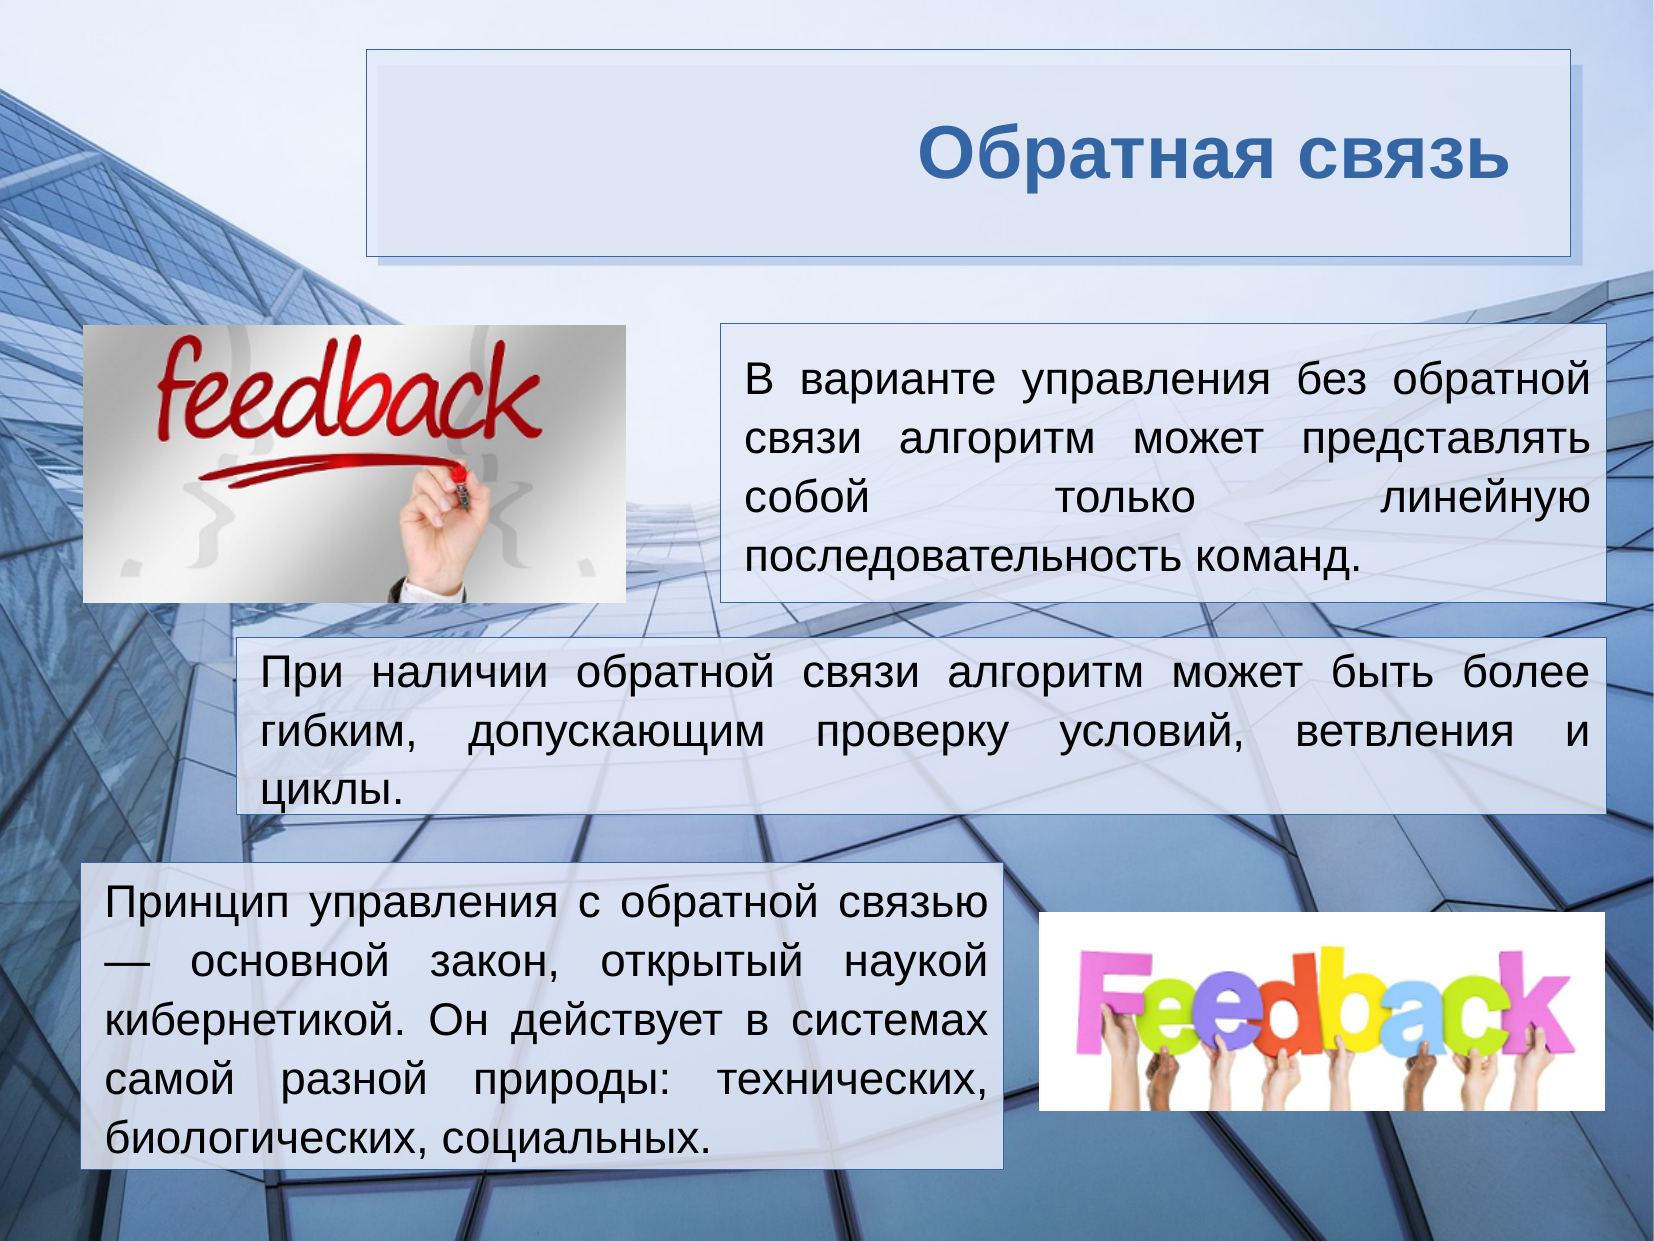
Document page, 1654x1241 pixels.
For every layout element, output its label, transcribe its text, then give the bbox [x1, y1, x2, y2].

picture [0, 0, 1654, 1241]
text_box При наличии обратной связи алгоритм может быть более гибким, допускающим проверку условий, ветвления и циклы. [236, 637, 1607, 815]
text_box Принцип управления с обратной связью — основной закон, открытый наукой кибернетикой. Он действует в системах самой разной природы: технических, биологических, социальных. [80, 862, 1004, 1170]
title Обратная связь [366, 49, 1571, 257]
text_box В варианте управления без обратной связи алгоритм может представлять собой только линейную последовательность команд. [720, 323, 1607, 603]
text_box [377, 64, 1583, 266]
